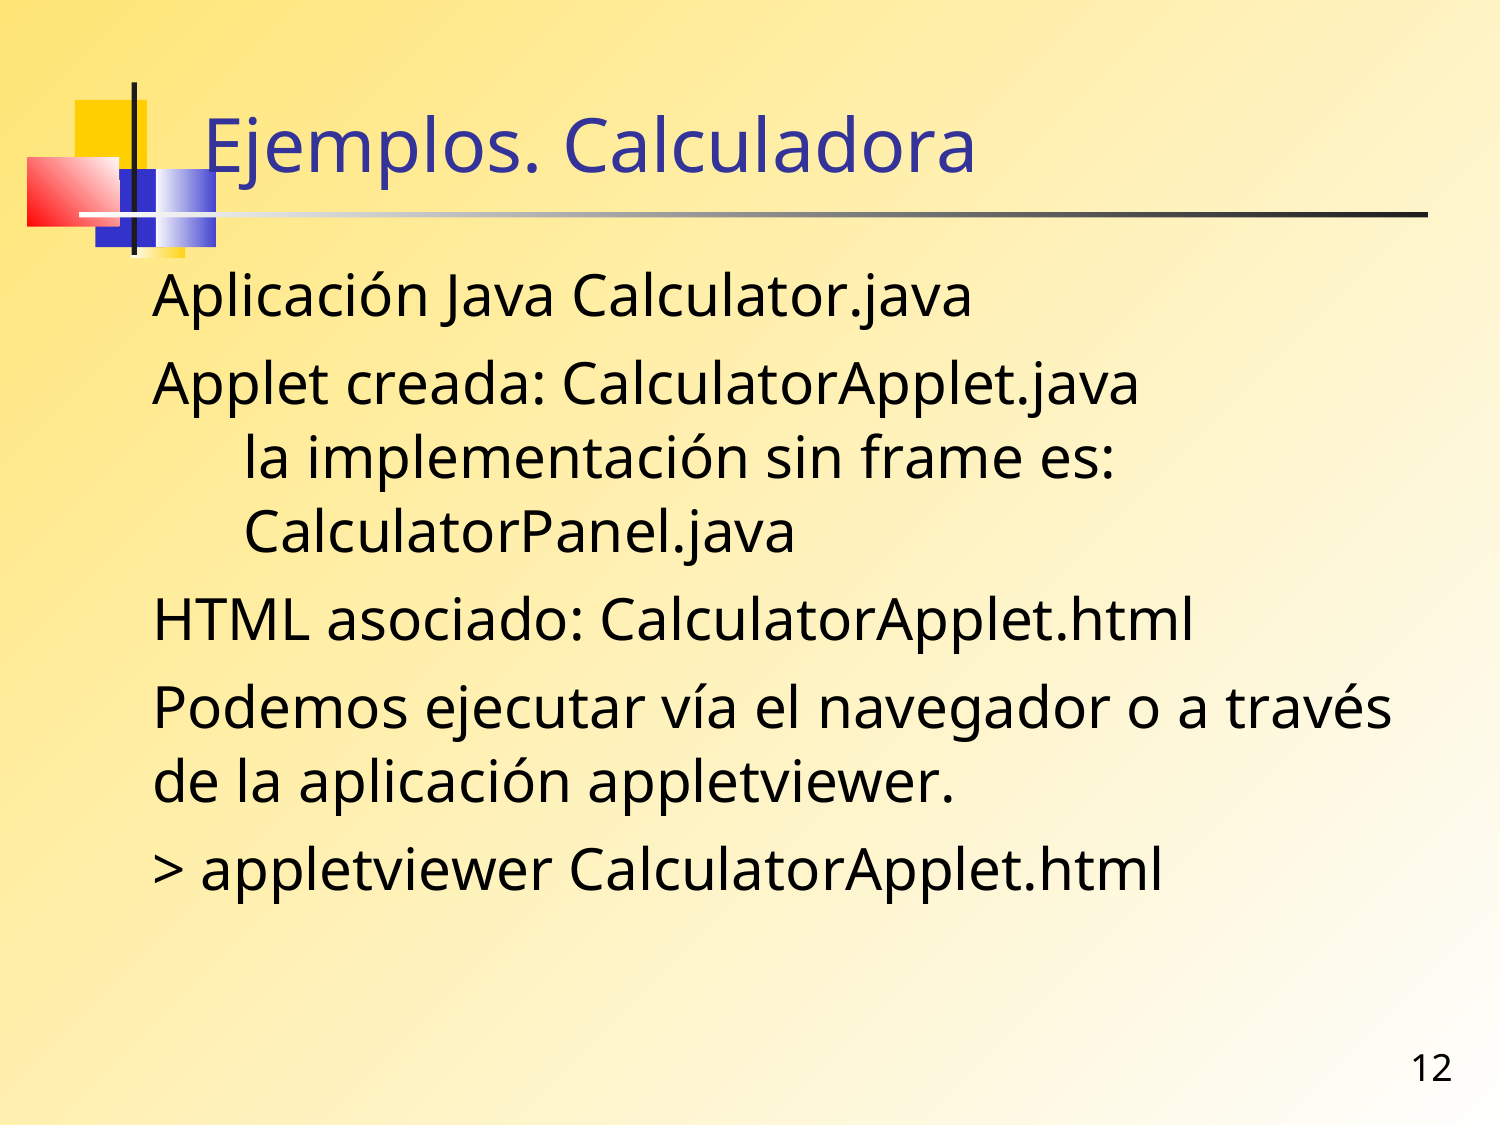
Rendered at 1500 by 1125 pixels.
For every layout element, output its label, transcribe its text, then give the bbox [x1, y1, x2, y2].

title Ejemplos. Calculadora [187, 21, 1466, 200]
list Aplicación Java Calculator.java Applet creada: CalculatorApplet.java la implementación sin frame es: CalculatorPanel.java HTML asociado: CalculatorApplet.html Podemos ejecutar vía el navegador o a través de la aplicación appletviewer. > appletviewer CalculatorApplet.html [137, 249, 1462, 1028]
